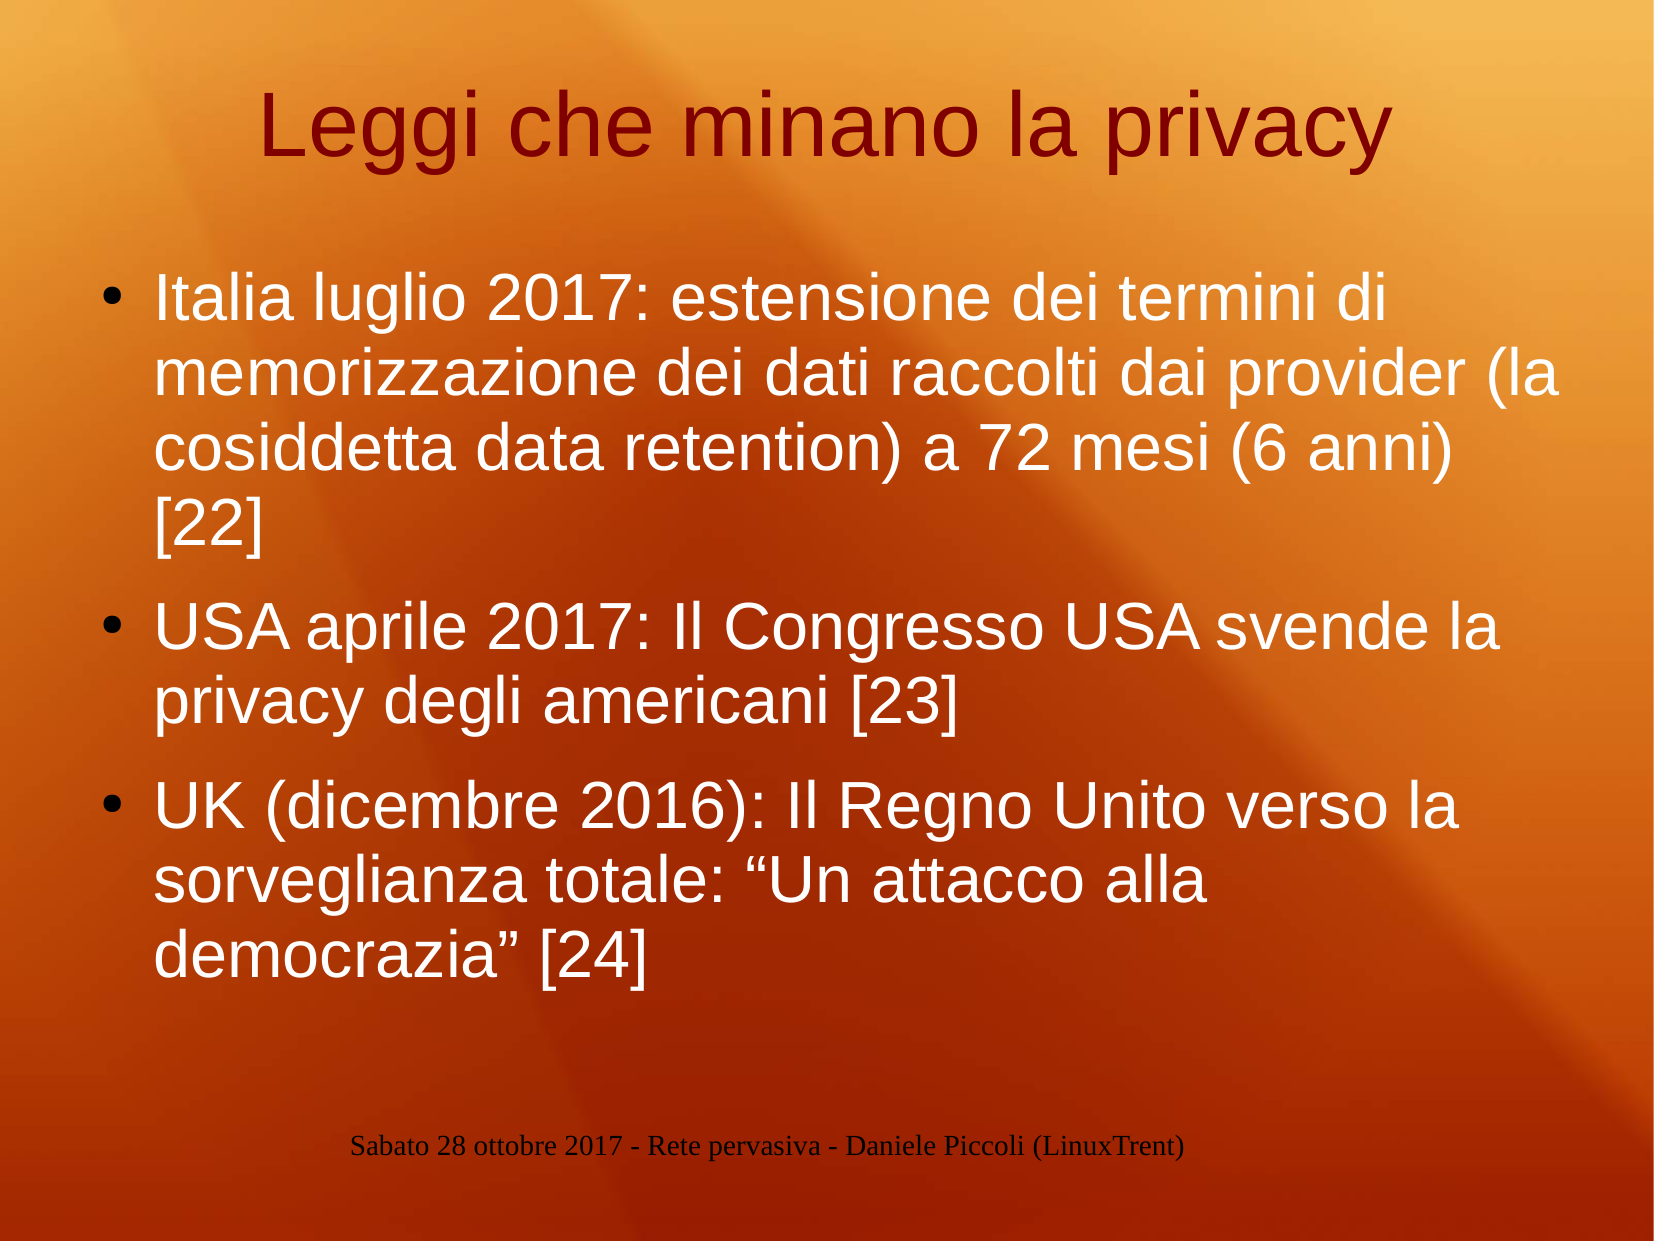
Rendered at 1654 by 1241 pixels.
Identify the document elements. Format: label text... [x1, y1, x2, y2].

list Italia luglio 2017: estensione dei termini di memorizzazione dei dati raccolti dai provider (la cosiddetta data retention) a 72 mesi (6 anni) [22] USA aprile 2017: Il Congresso USA svende la privacy degli americani [23] UK (dicembre 2016): Il Regno Unito verso la sorveglianza totale: “Un attacco alla democrazia” [24] [82, 260, 1571, 993]
picture [0, 0, 1654, 1241]
title Leggi che minano la privacy [82, 49, 1571, 201]
